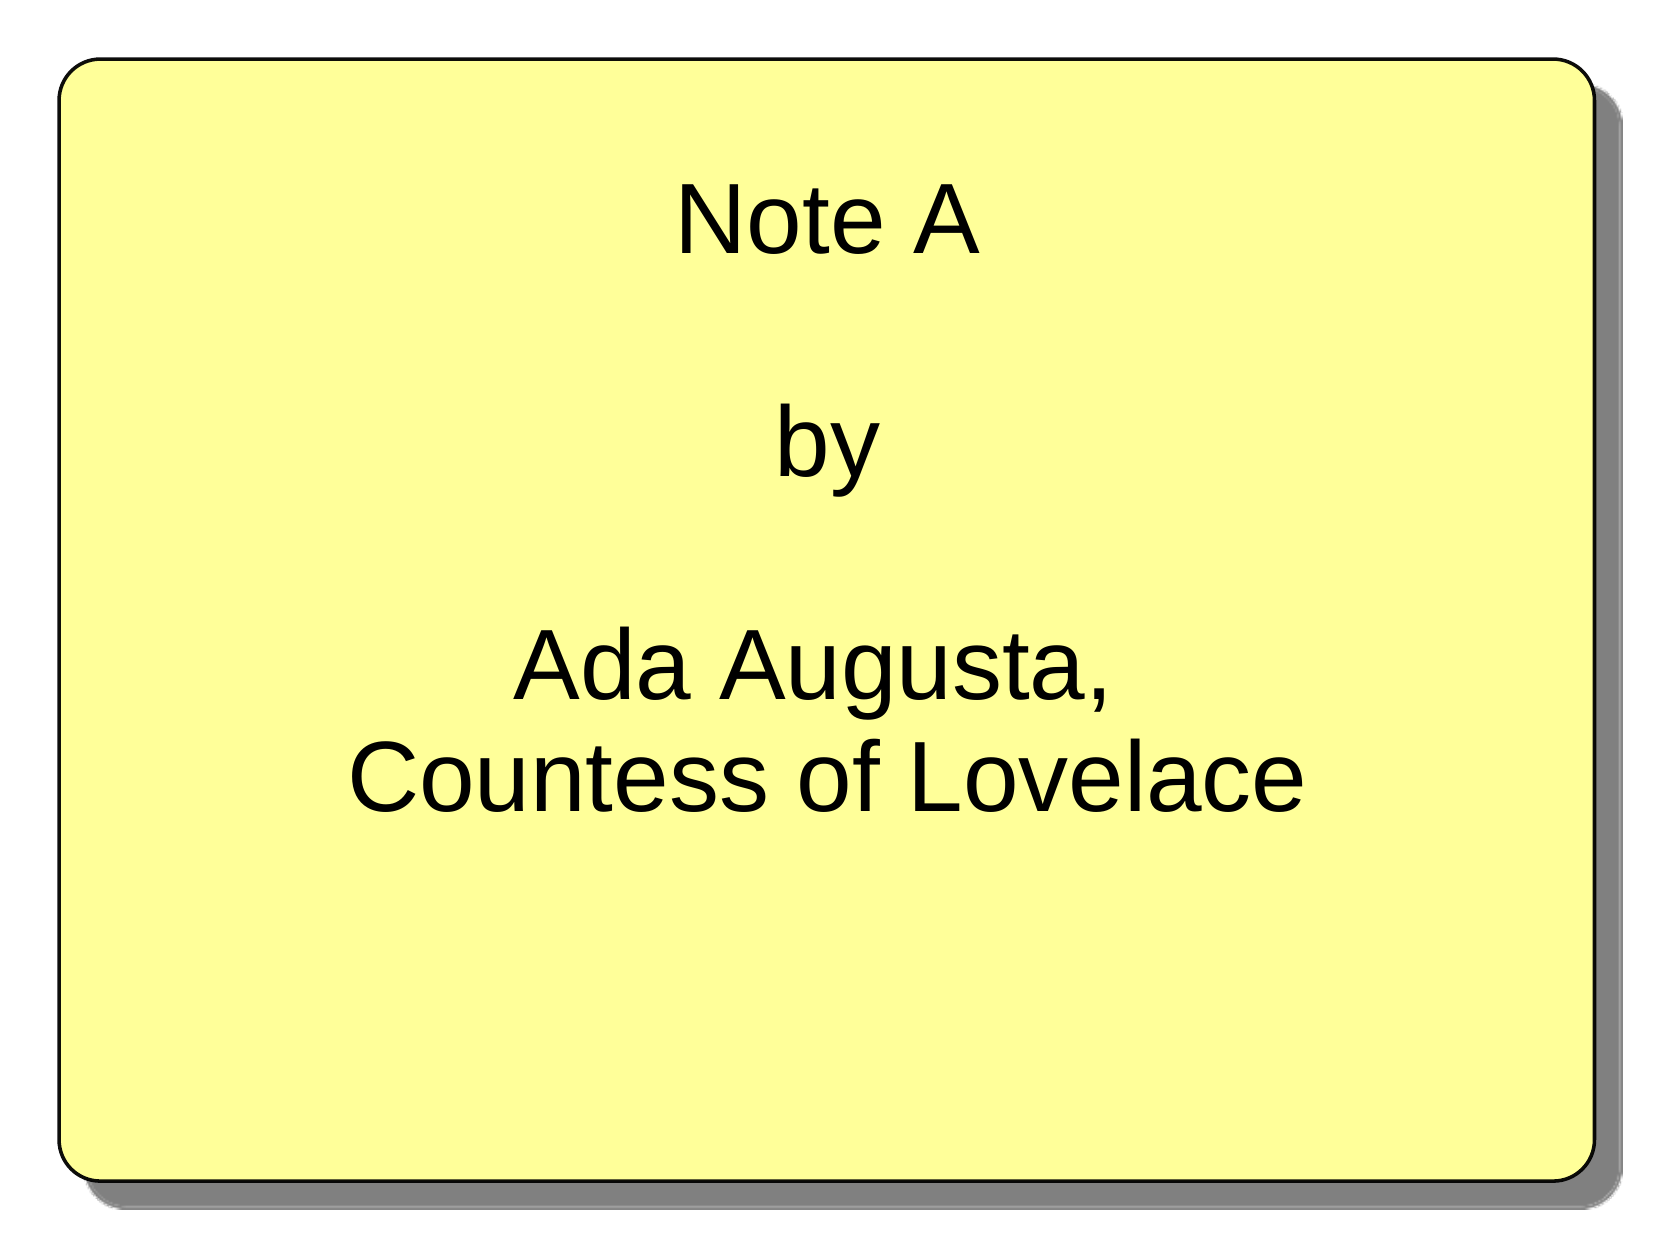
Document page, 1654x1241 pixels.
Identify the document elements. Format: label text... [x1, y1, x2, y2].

subtitle Note A by Ada Augusta, Countess of Lovelace [121, 88, 1534, 1126]
